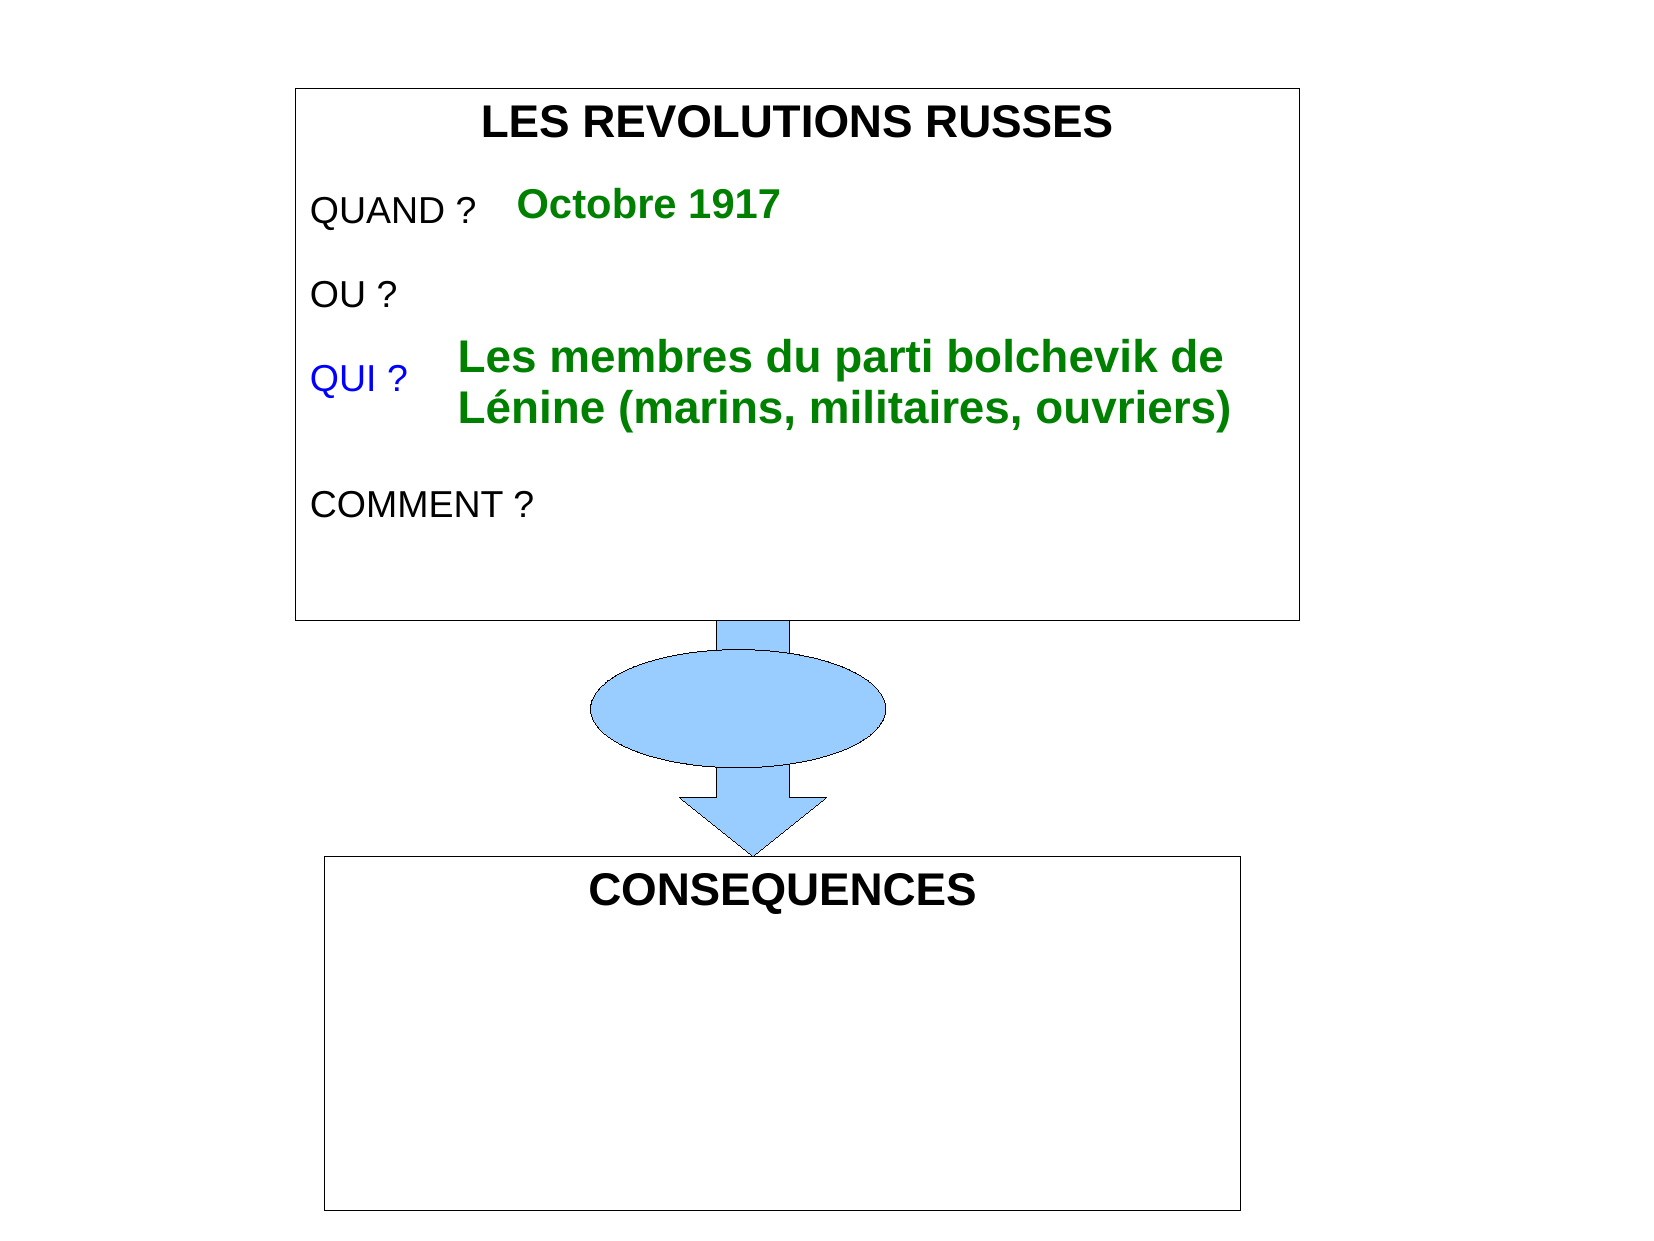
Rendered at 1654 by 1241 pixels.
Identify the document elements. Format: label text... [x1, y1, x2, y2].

text_box CONSEQUENCES [324, 856, 1241, 1211]
text_box Les membres du parti bolchevik de Lénine (marins, militaires, ouvriers) [442, 323, 1270, 443]
text_box LES REVOLUTIONS RUSSES QUAND ? OU ? QUI ? COMMENT ? [295, 88, 1300, 621]
text_box Octobre 1917 [501, 173, 1004, 237]
text_box [590, 620, 886, 857]
